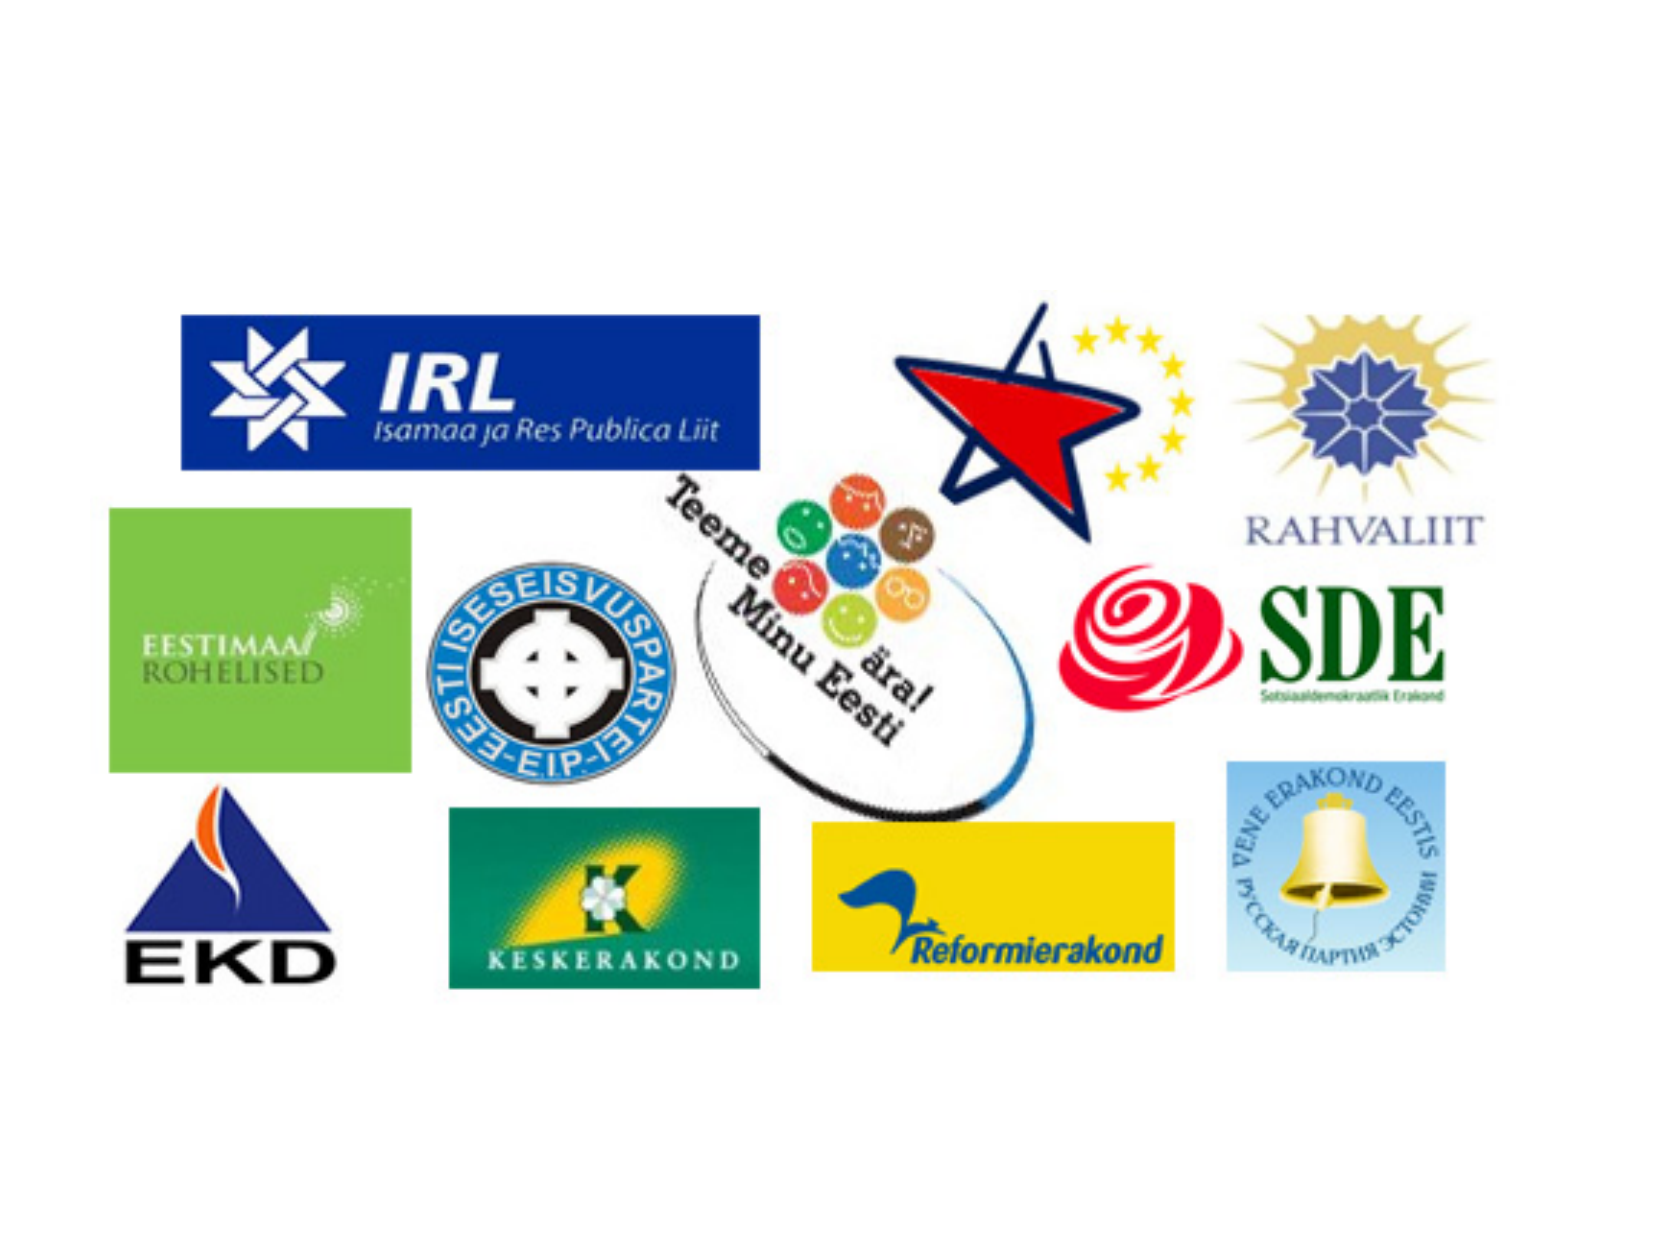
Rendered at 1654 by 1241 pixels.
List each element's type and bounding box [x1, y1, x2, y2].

picture [90, 290, 1530, 1010]
